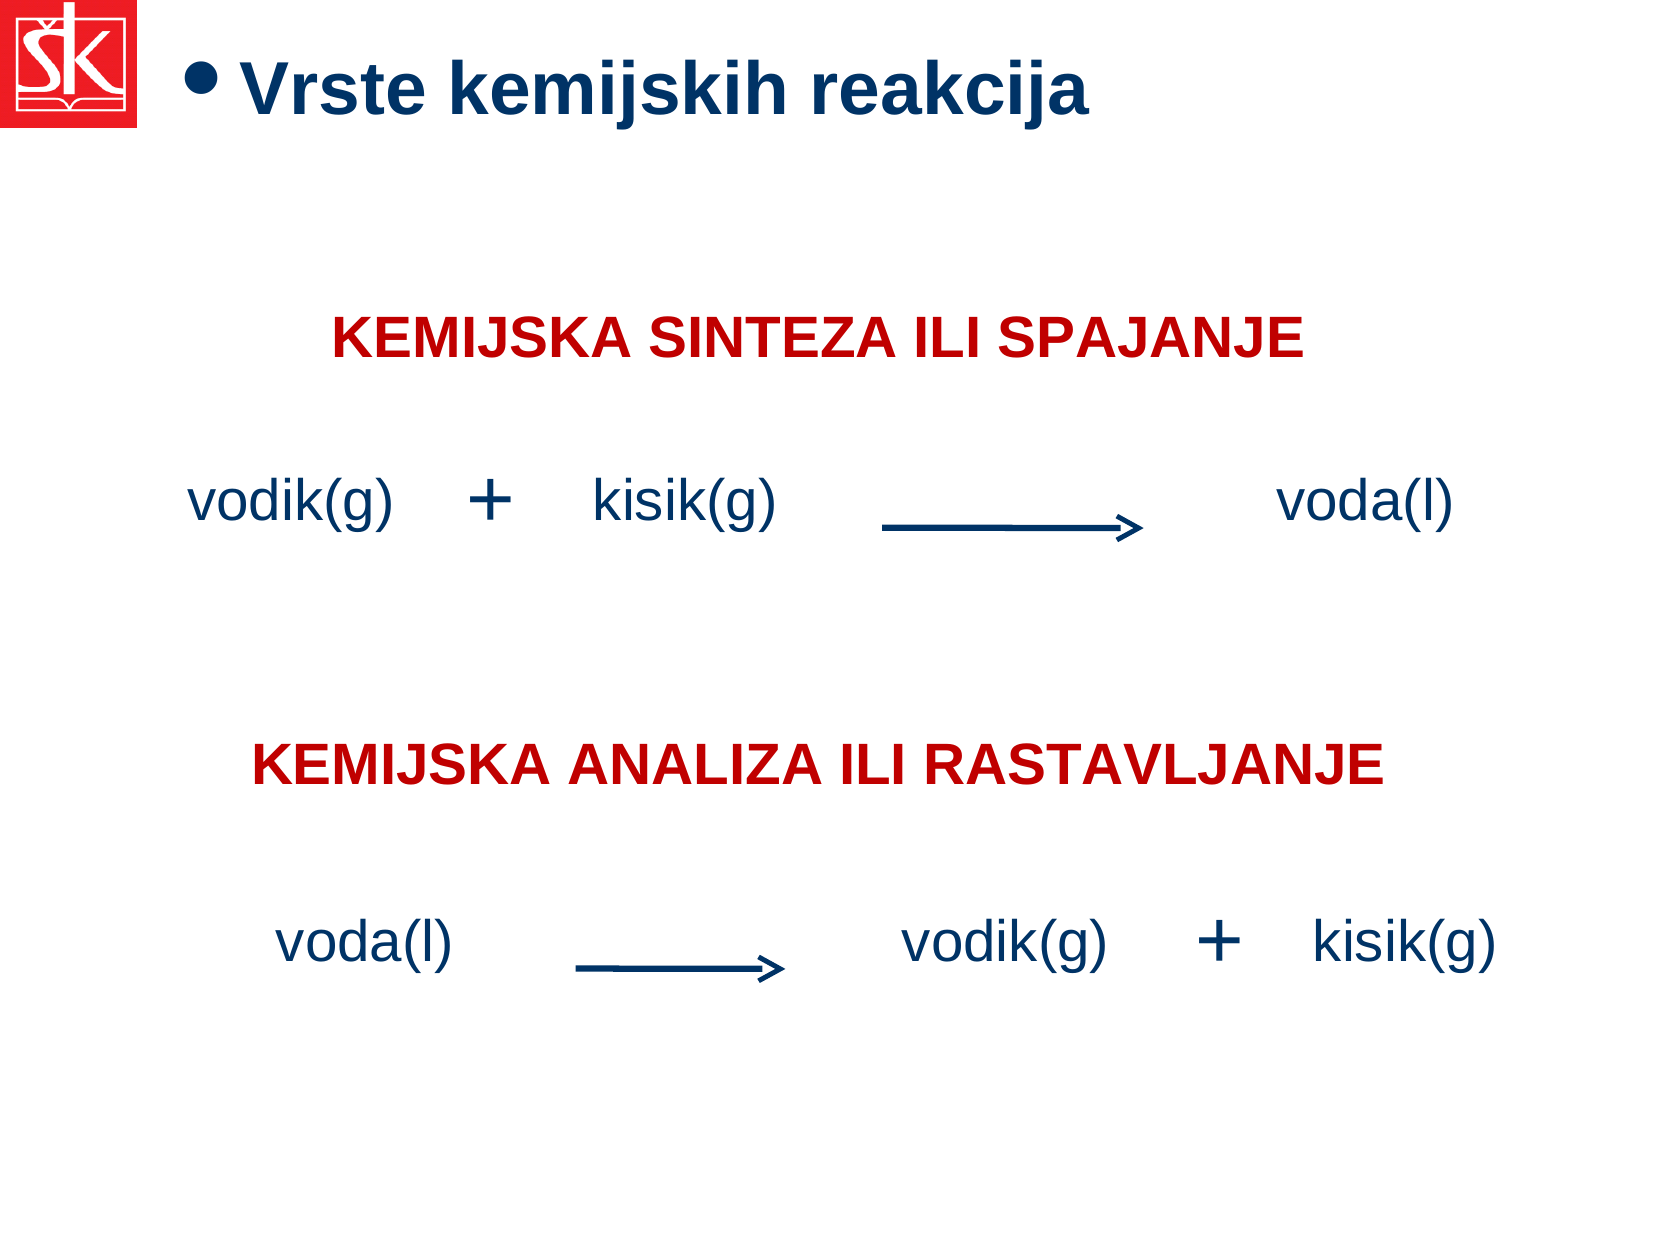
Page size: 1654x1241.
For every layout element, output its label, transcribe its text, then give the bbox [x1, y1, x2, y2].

text_box voda(l) [110, 895, 621, 981]
text_box KEMIJSKA SINTEZA ILI SPAJANJE [68, 291, 1585, 377]
text_box vodik(g) [127, 454, 430, 541]
picture [0, 0, 137, 128]
text_box + [1171, 877, 1268, 993]
text_box kisik(g) [1240, 895, 1571, 981]
text_box voda(l) [1146, 454, 1585, 541]
text_box + [430, 436, 552, 552]
text_box vodik(g) [840, 895, 1172, 981]
text_box Vrste kemijskih reakcija [165, 32, 1351, 170]
text_box KEMIJSKA ANALIZA ILI RASTAVLJANJE [68, 718, 1585, 804]
text_box kisik(g) [513, 454, 858, 541]
